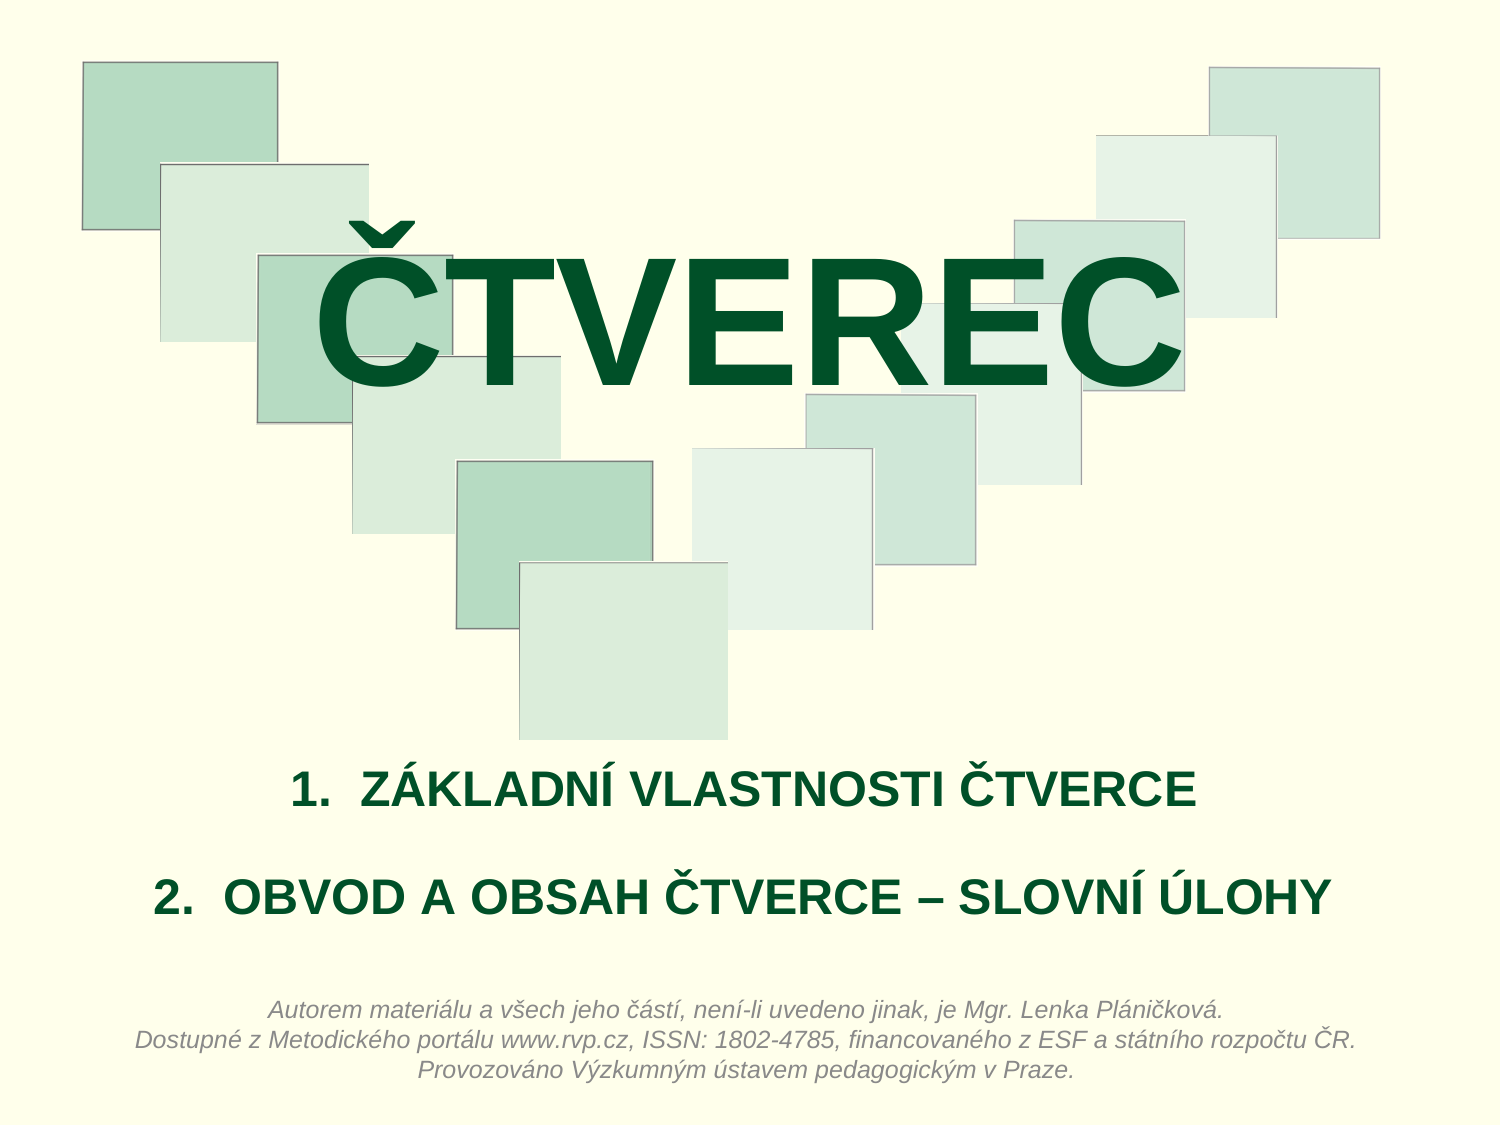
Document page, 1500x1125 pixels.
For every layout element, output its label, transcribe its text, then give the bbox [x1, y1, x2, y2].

title ČTVEREC [112, 191, 1388, 433]
text_box Autorem materiálu a všech jeho částí, není-li uvedeno jinak, je Mgr. Lenka Pláničková. Dostupné z Metodického portálu www.rvp.cz, ISSN: 1802-4785, financovaného z ESF a státního rozpočtu ČR. Provozováno Výzkumným ústavem pedagogickým v Praze. [40, 997, 1454, 1080]
picture [81, 60, 1381, 740]
text_box 1. ZÁKLADNÍ VLASTNOSTI ČTVERCE 2. OBVOD A OBSAH ČTVERCE – SLOVNÍ ÚLOHY [111, 755, 1376, 965]
